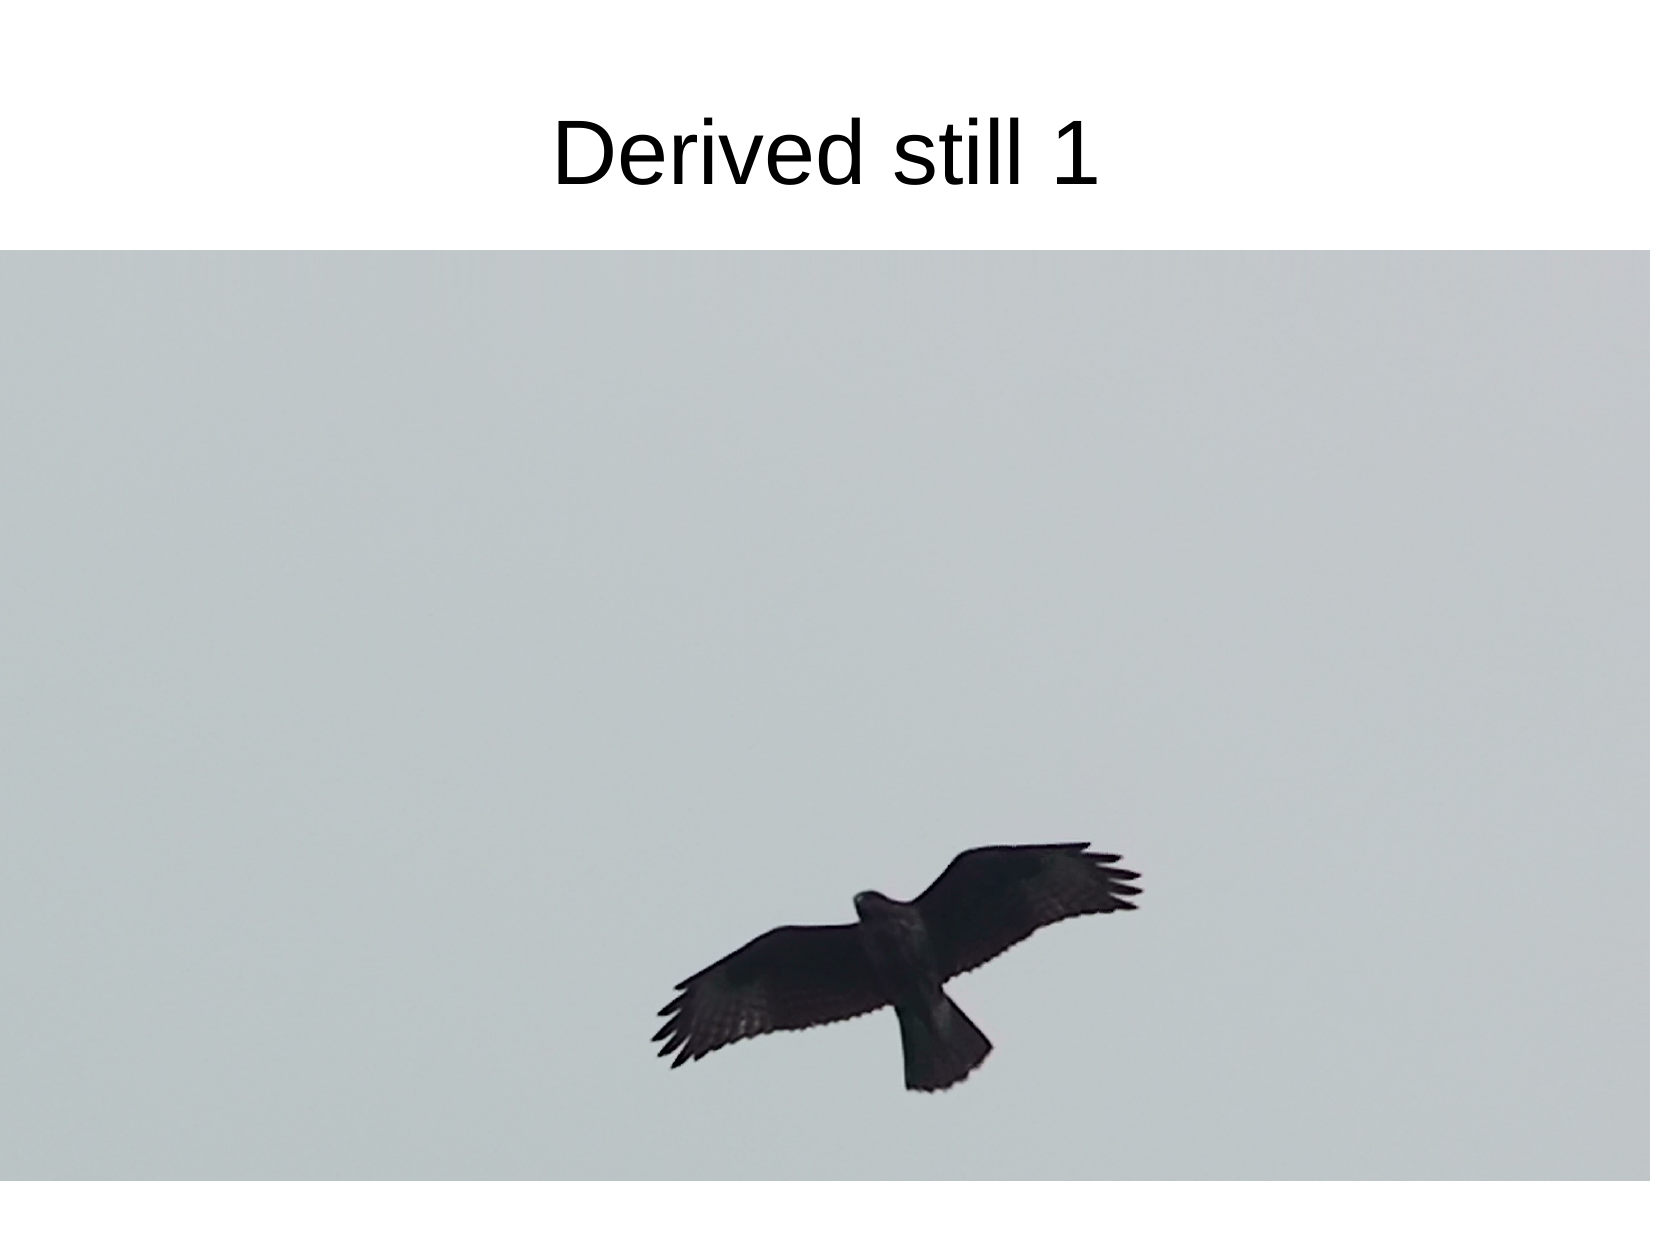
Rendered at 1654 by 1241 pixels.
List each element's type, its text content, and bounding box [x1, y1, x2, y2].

picture [0, 250, 1650, 1181]
title Derived still 1 [82, 56, 1571, 250]
